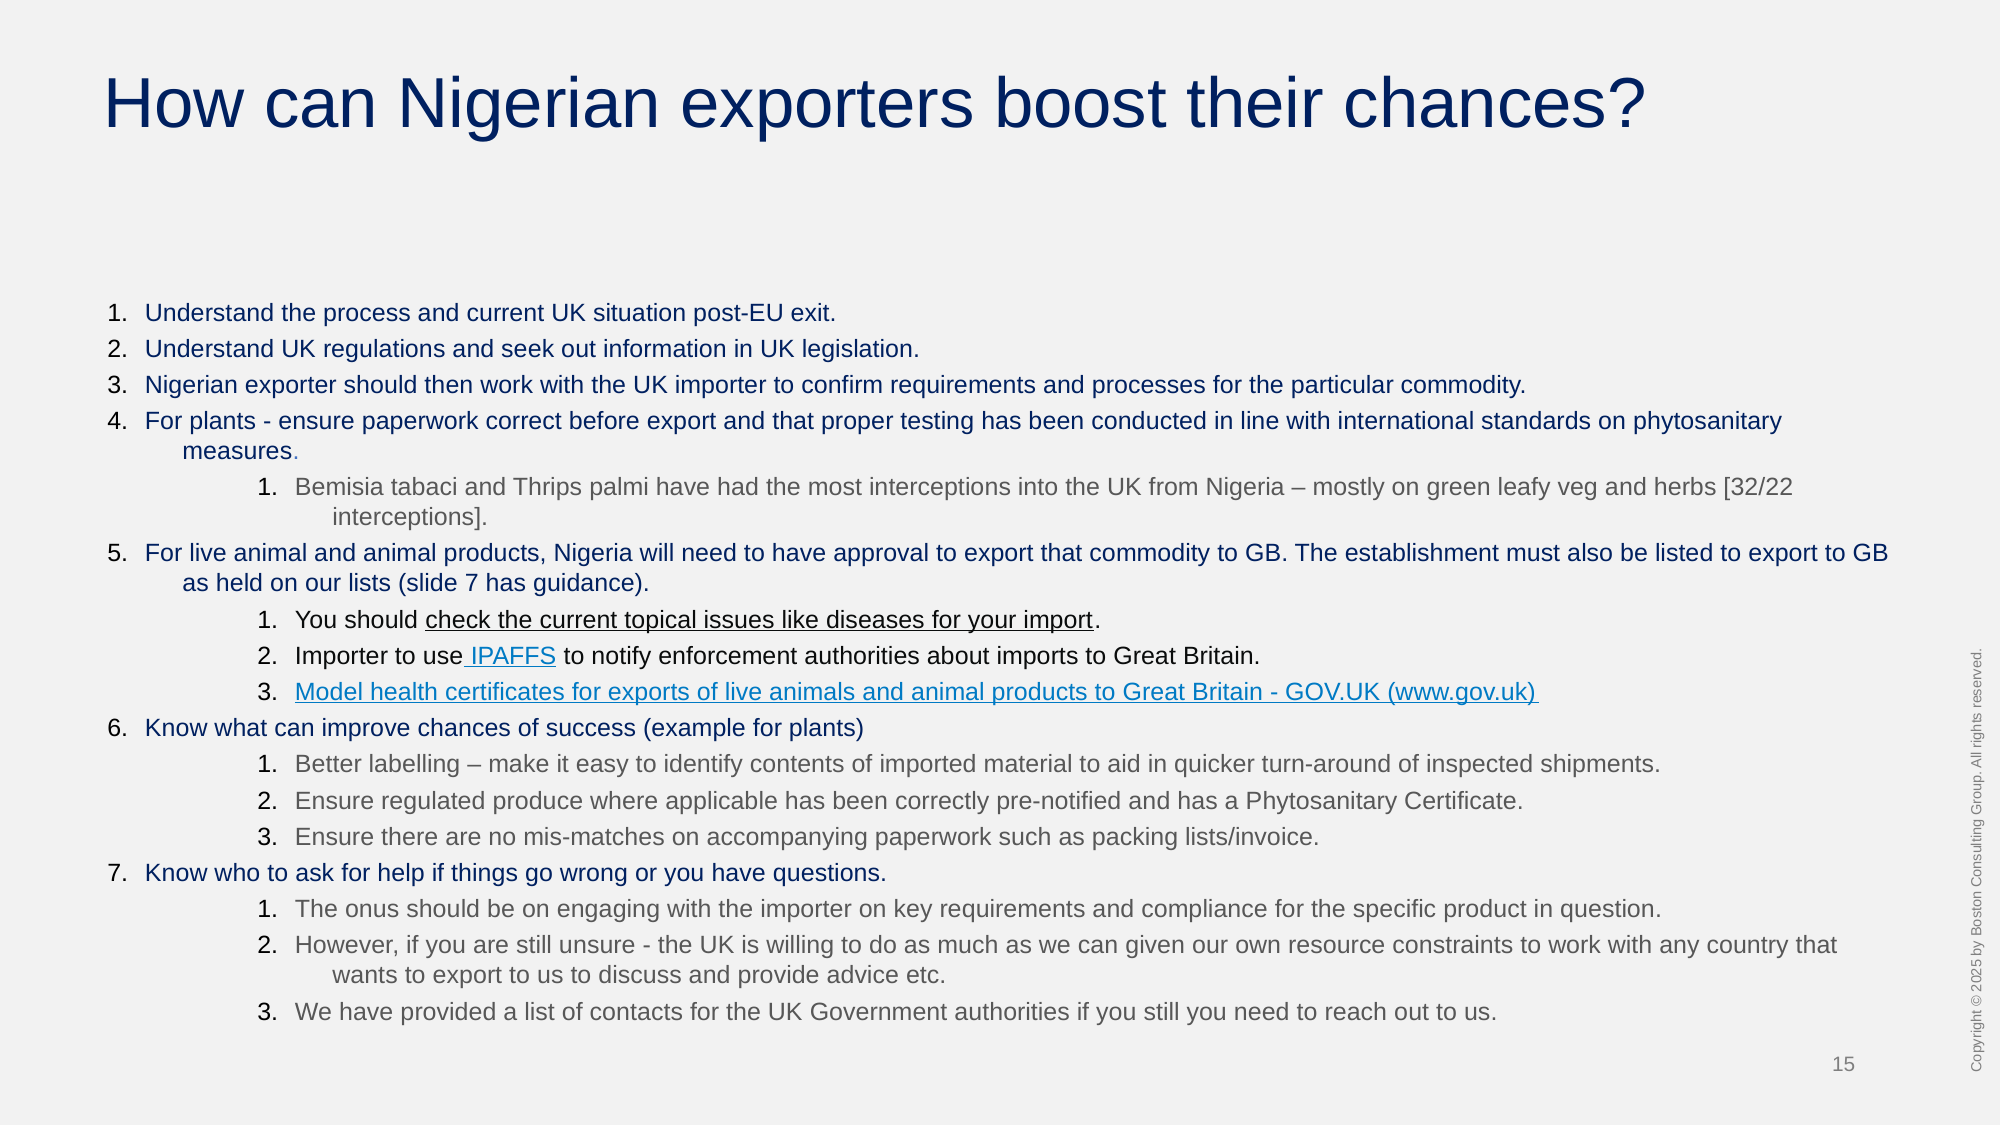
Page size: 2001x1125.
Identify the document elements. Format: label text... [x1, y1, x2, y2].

text_box Understand the process and current UK situation post-EU exit. Understand UK regulations and seek out information in UK legislation. Nigerian exporter should then work with the UK importer to confirm requirements and processes for the particular commodity. For plants - ensure paperwork correct before export and that proper testing has been conducted in line with international standards on phytosanitary measures. Bemisia tabaci and Thrips palmi have had the most interceptions into the UK from Nigeria – mostly on green leafy veg and herbs [32/22 interceptions]. For live animal and animal products, Nigeria will need to have approval to export that commodity to GB. The establishment must also be listed to export to GB as held on our lists (slide 7 has guidance). You should check the current topical issues like diseases for your import. Importer to use IPAFFS to notify enforcement authorities about imports to Great Britain. Model health certificates for exports of live animals and animal products to Great Britain - GOV.UK (www.gov.uk) Know what can improve chances of success (example for plants) Better labelling – make it easy to identify contents of imported material to aid in quicker turn-around of inspected shipments. Ensure regulated produce where applicable has been correctly pre-notified and has a Phytosanitary Certificate. Ensure there are no mis-matches on accompanying paperwork such as packing lists/invoice. Know who to ask for help if things go wrong or you have questions. The onus should be on engaging with the importer on key requirements and compliance for the specific product in question. However, if you are still unsure - the UK is willing to do as much as we can given our own resource constraints to work with any country that wants to export to us to discuss and provide advice etc. We have provided a list of contacts for the UK Government authorities if you still you need to reach out to us. [103, 296, 1897, 973]
title How can Nigerian exporters boost their chances? [103, 55, 1897, 134]
